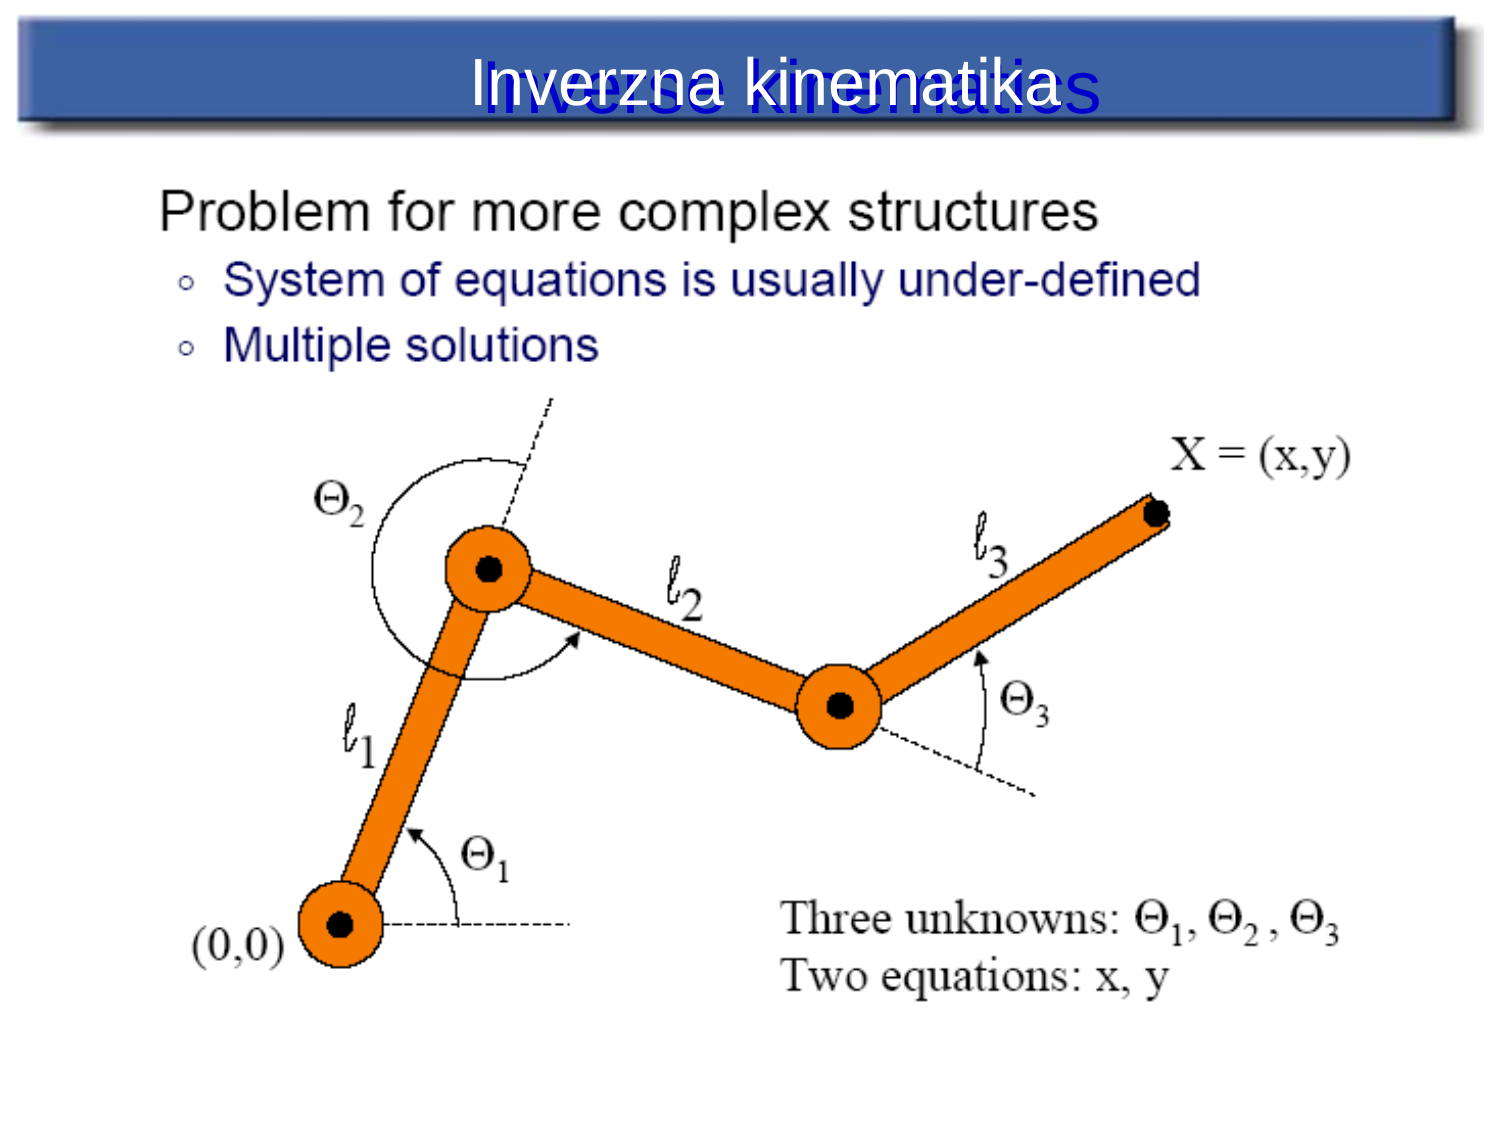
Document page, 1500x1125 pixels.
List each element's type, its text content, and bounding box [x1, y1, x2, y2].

text_box Inverzna kinematika [454, 30, 1077, 127]
picture [16, 13, 1484, 141]
text_box Inverse kinematics [466, 30, 1118, 137]
picture [135, 172, 1424, 1022]
